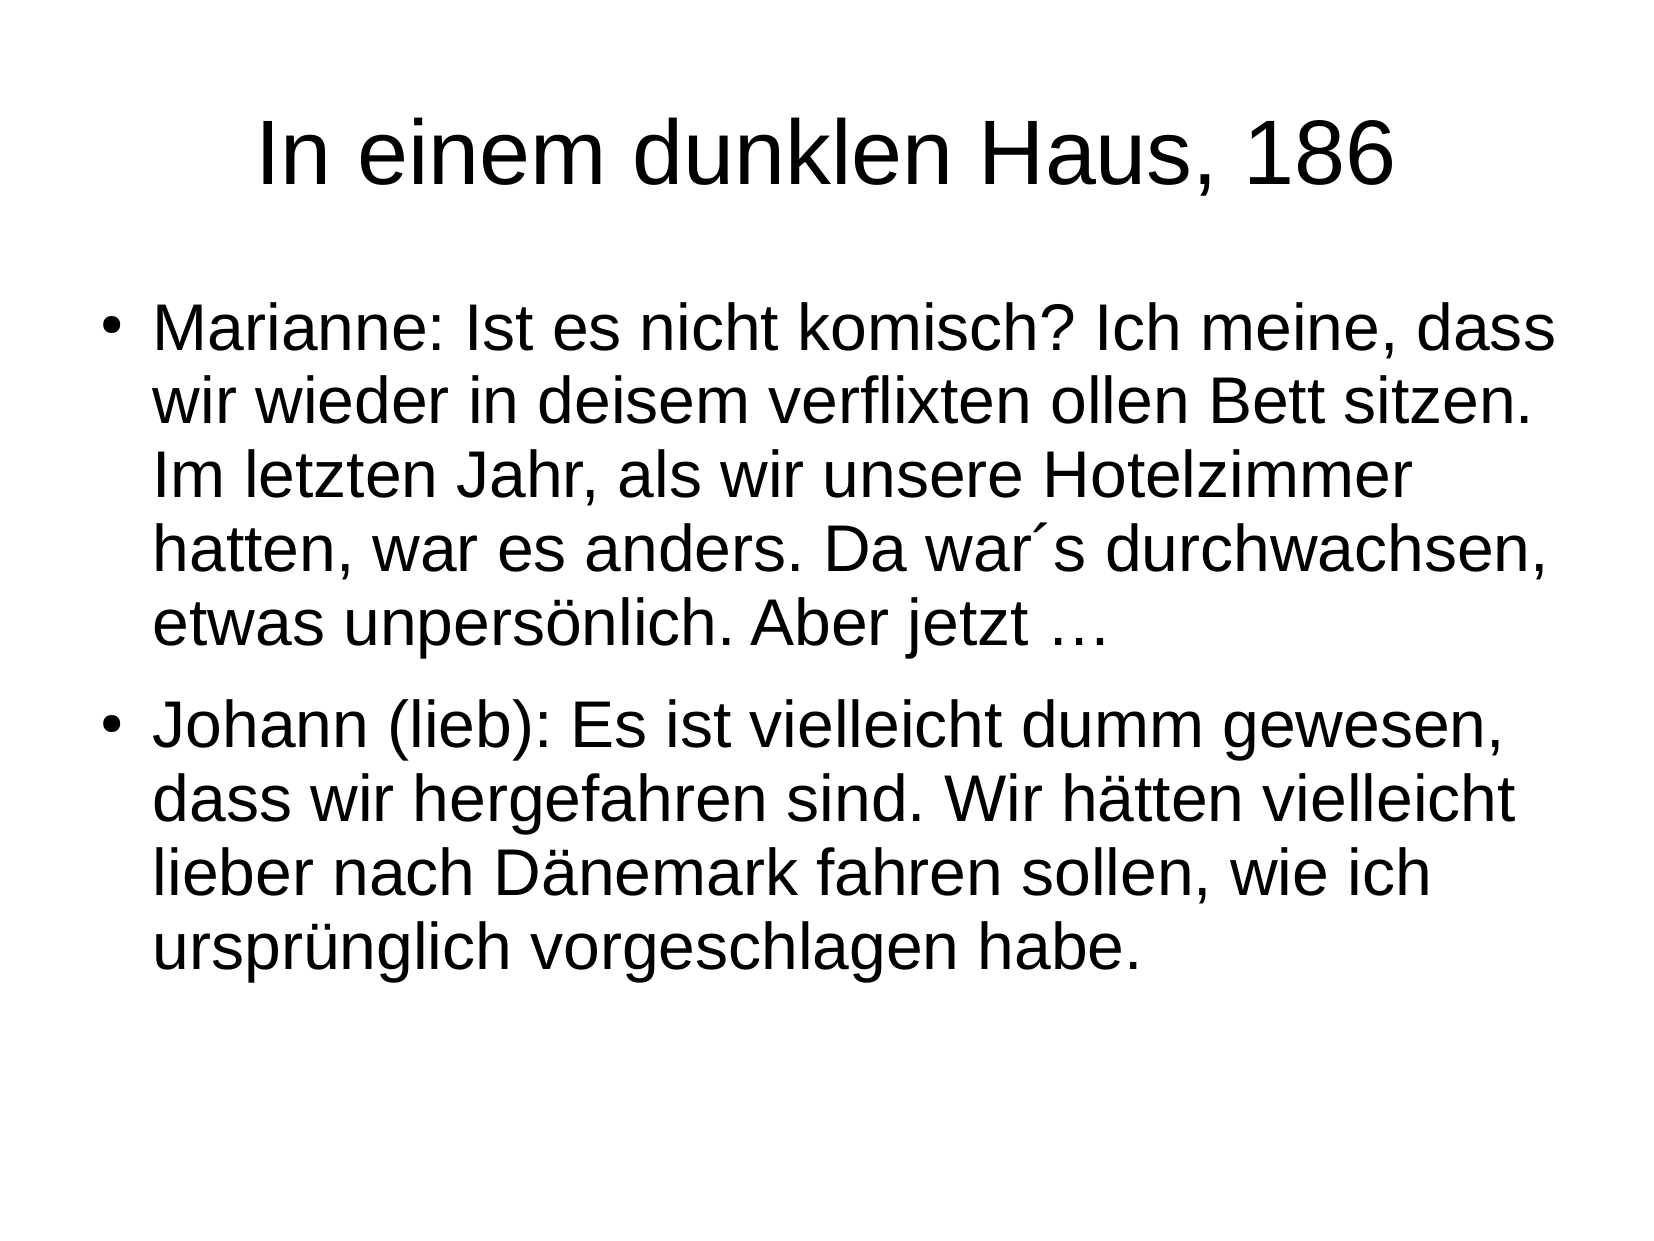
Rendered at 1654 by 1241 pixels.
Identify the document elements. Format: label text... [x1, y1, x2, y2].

list Marianne: Ist es nicht komisch? Ich meine, dass wir wieder in deisem verflixten ollen Bett sitzen. Im letzten Jahr, als wir unsere Hotelzimmer hatten, war es anders. Da war´s durchwachsen, etwas unpersönlich. Aber jetzt … Johann (lieb): Es ist vielleicht dumm gewesen, dass wir hergefahren sind. Wir hätten vielleicht lieber nach Dänemark fahren sollen, wie ich ursprünglich vorgeschlagen habe. [82, 290, 1571, 1010]
title In einem dunklen Haus, 186 [82, 49, 1571, 257]
